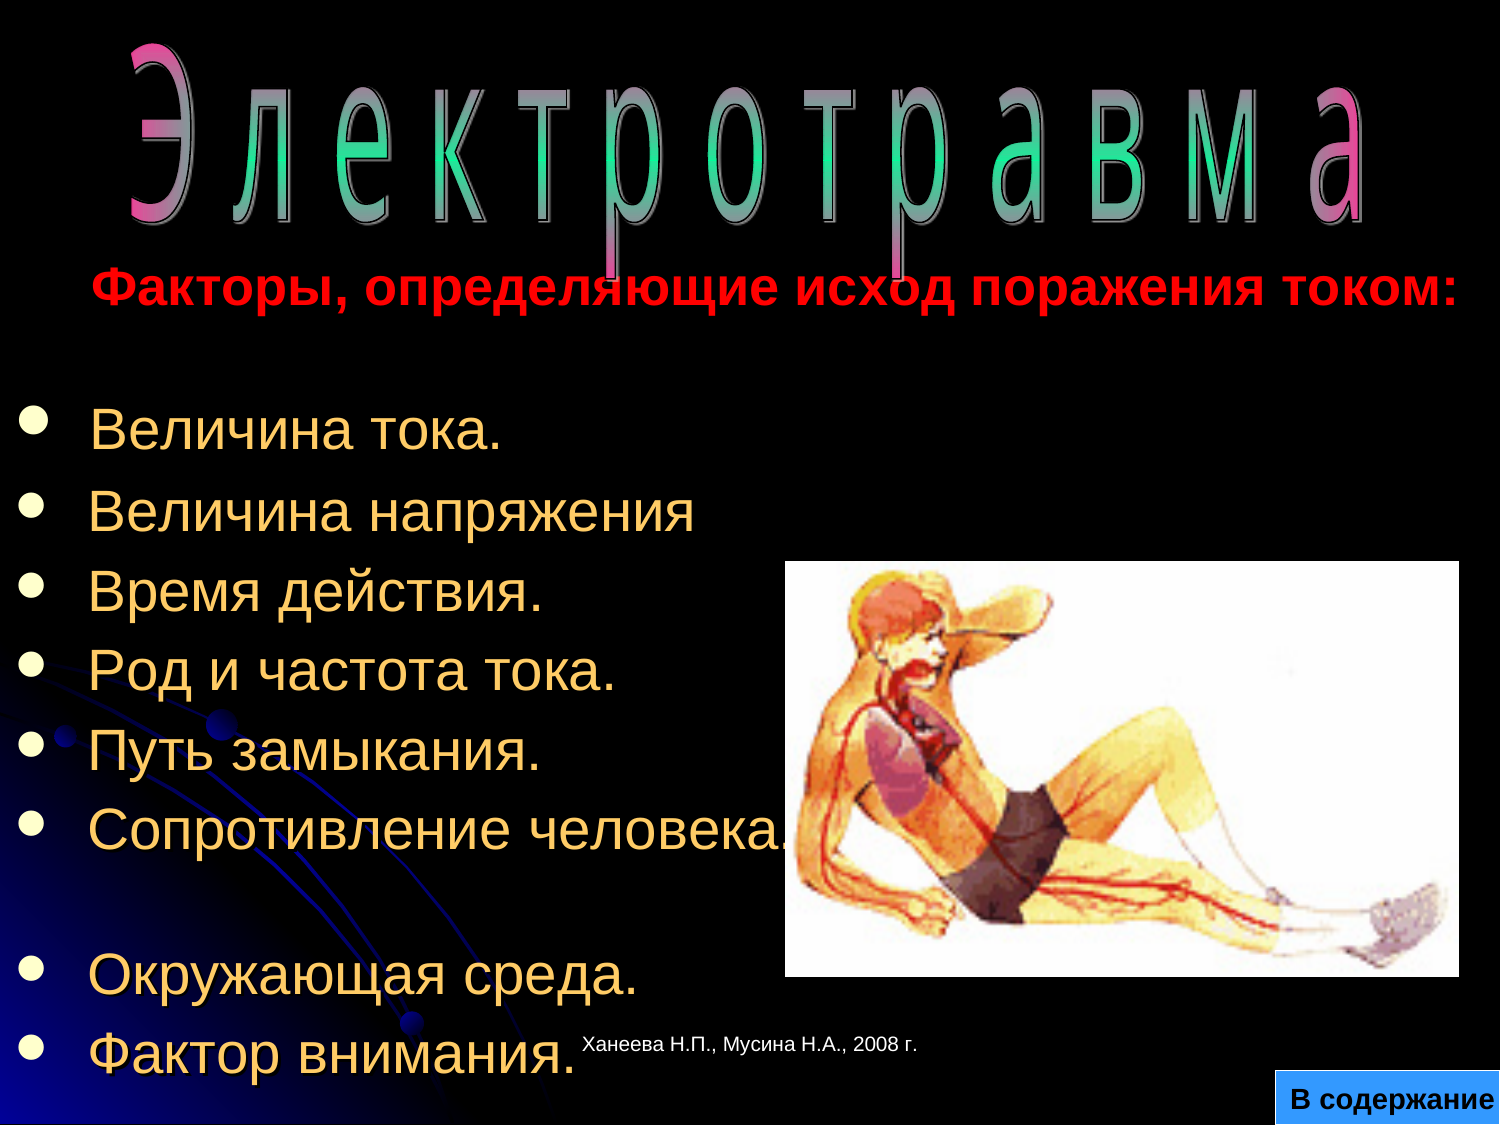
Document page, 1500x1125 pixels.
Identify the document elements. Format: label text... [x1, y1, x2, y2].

text_box Электротравма [1090, 88, 1142, 220]
list Величина тока. Величина напряжения Время действия. Род и частота тока. Путь замыкания. Сопротивление человека. Окружающая среда. Фактор внимания. [0, 381, 815, 1125]
text_box Электротравма [335, 86, 388, 223]
text_box Электротравма [891, 86, 945, 279]
text_box Электротравма [803, 88, 853, 221]
text_box Электротравма [1309, 86, 1359, 223]
text_box Электротравма [434, 88, 484, 220]
text_box В содержание [1275, 1070, 1500, 1125]
text_box Электротравма [129, 42, 191, 223]
text_box Электротравма [991, 86, 1041, 223]
text_box Факторы, определяющие исход поражения током: [76, 243, 1500, 324]
text_box Электротравма [1187, 88, 1253, 220]
text_box Электротравма [232, 88, 288, 222]
text_box Электротравма [517, 88, 567, 221]
picture [785, 561, 1459, 977]
text_box Электротравма [605, 86, 660, 279]
text_box Электротравма [706, 86, 763, 223]
